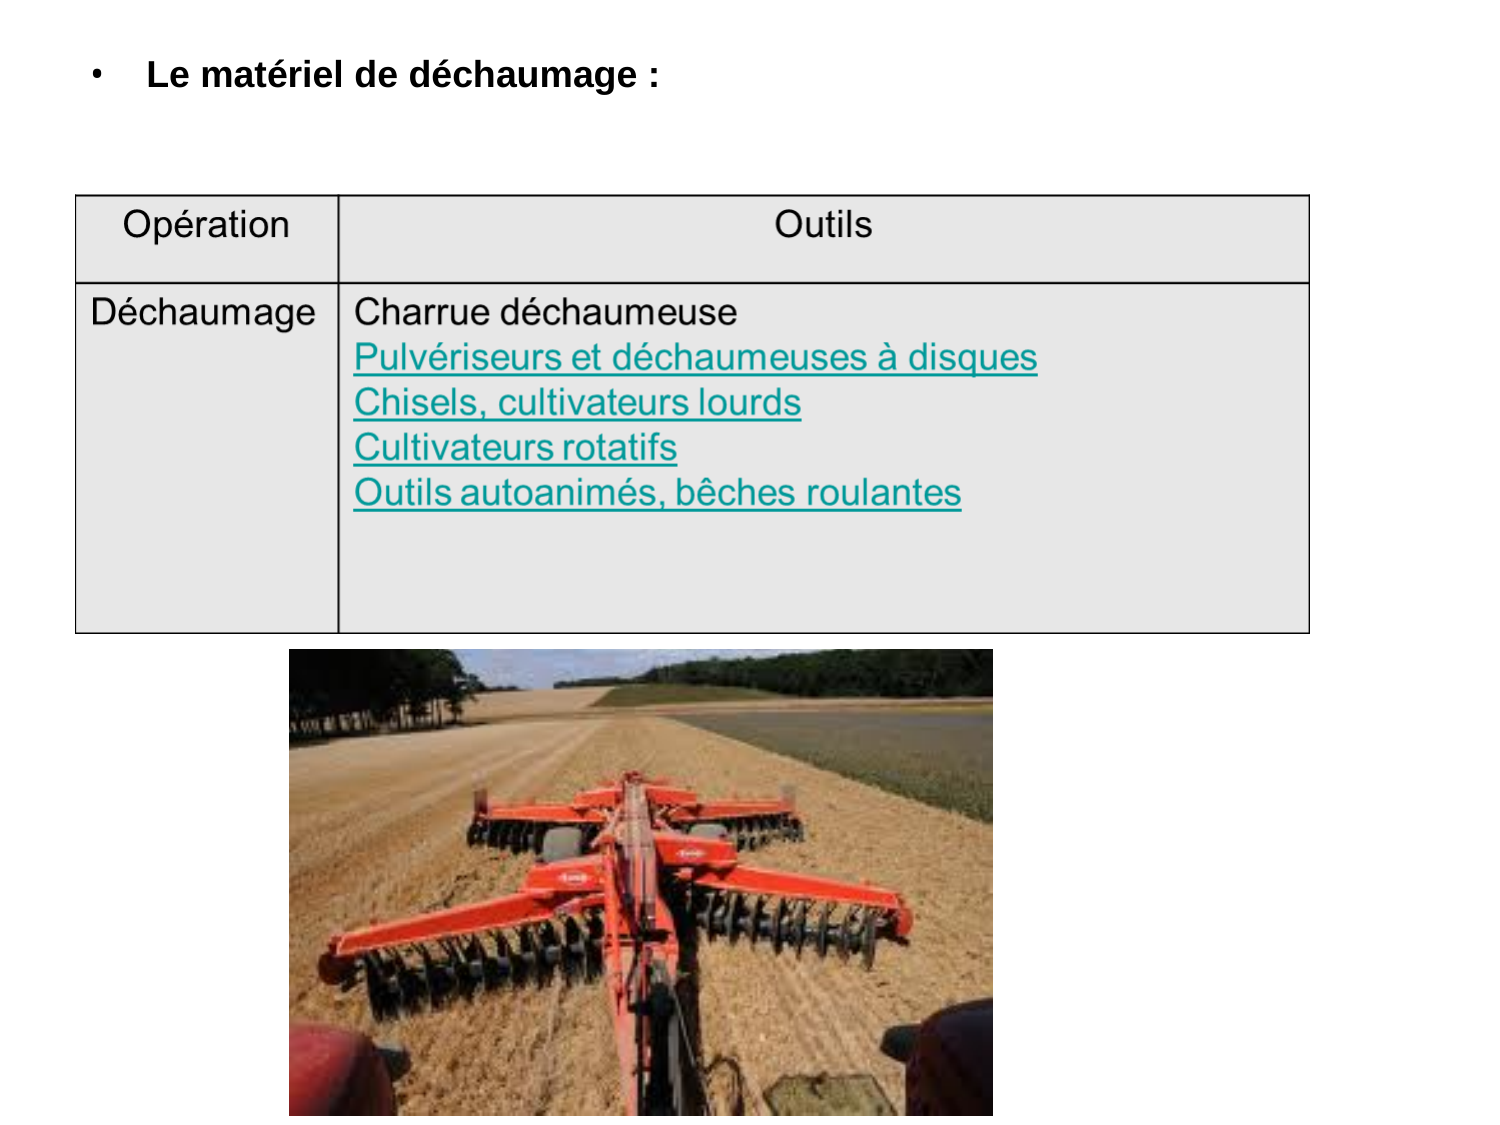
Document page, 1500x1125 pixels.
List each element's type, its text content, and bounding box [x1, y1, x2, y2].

picture [289, 649, 993, 1116]
list Le matériel de déchaumage : [75, 42, 1426, 1005]
picture [75, 191, 1310, 635]
